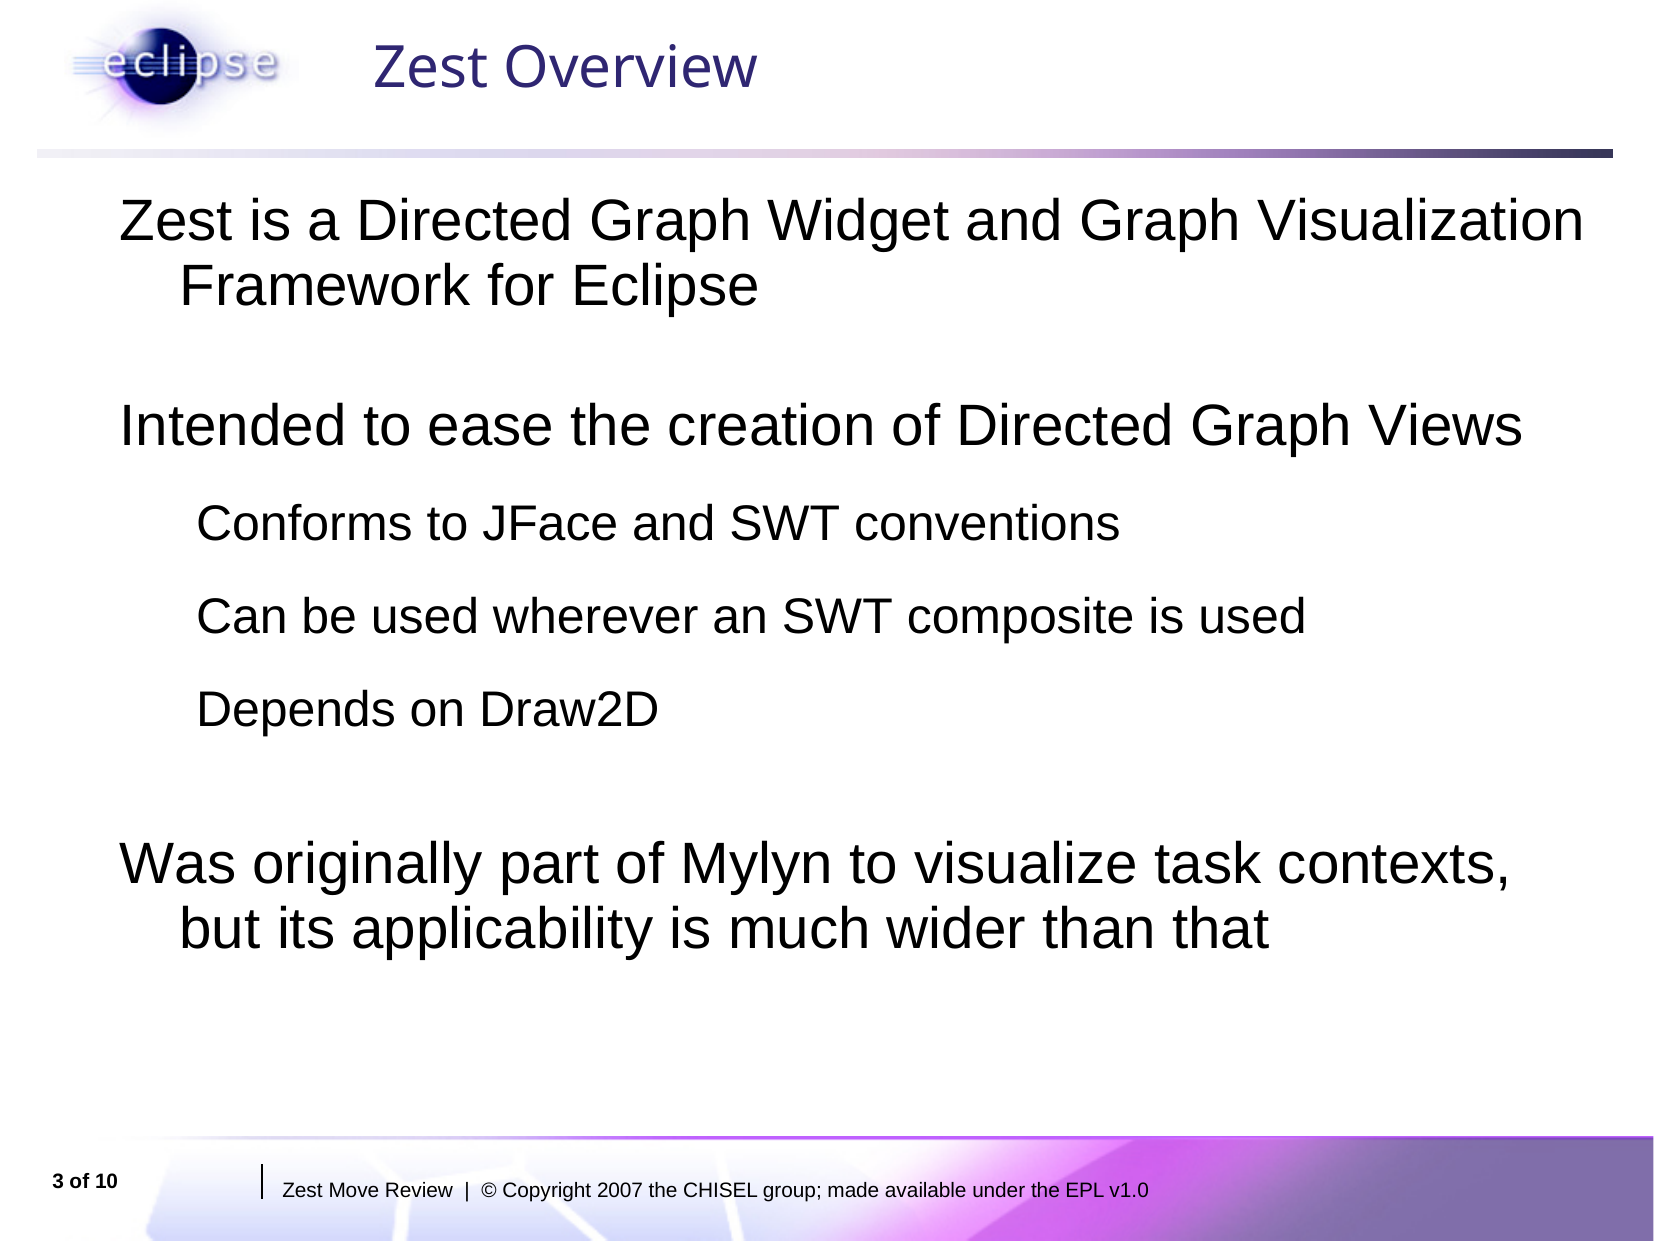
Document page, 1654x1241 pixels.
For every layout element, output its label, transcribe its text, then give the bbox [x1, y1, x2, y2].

picture [0, 1136, 1654, 1241]
picture [64, 0, 299, 144]
title Zest Overview [373, 20, 1518, 112]
picture [37, 149, 1613, 158]
list Zest is a Directed Graph Widget and Graph Visualization Framework for Eclipse Intended to ease the creation of Directed Graph Views Conforms to JFace and SWT conventions Can be used wherever an SWT composite is used Depends on Draw2D Was originally part of Mylyn to visualize task contexts, but its applicability is much wider than that [119, 187, 1589, 1137]
